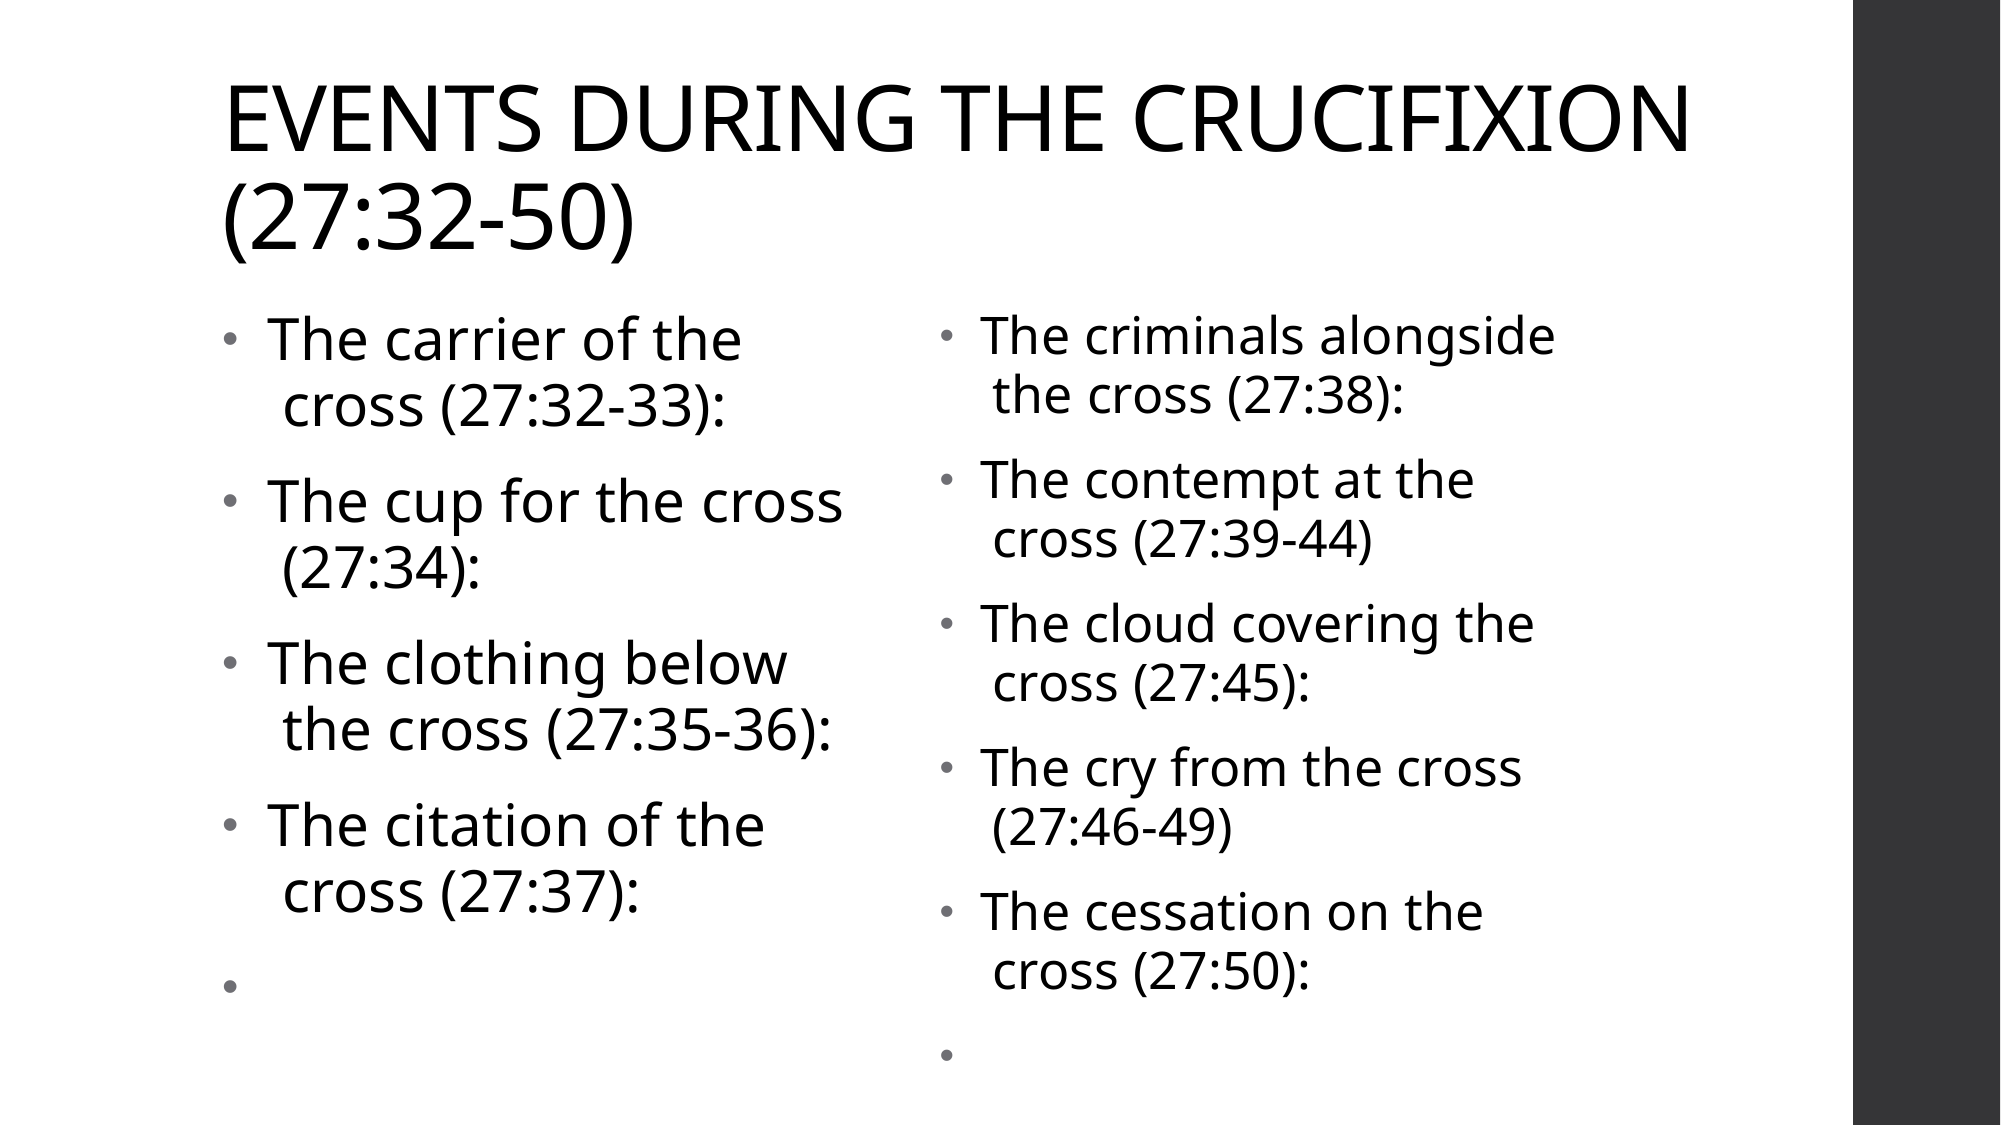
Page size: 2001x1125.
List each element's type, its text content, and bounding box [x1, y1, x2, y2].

list The criminals alongside the cross (27:38): The contempt at the cross (27:39-44) The cloud covering the cross (27:45): The cry from the cross (27:46-49) The cessation on the cross (27:50): [924, 299, 1617, 1014]
list The carrier of the cross (27:32-33): The cup for the cross (27:34): The clothing below the cross (27:35-36): The citation of the cross (27:37): [207, 299, 900, 1014]
title EVENTS DURING THE CRUCIFIXION (27:32-50) [206, 60, 1797, 278]
